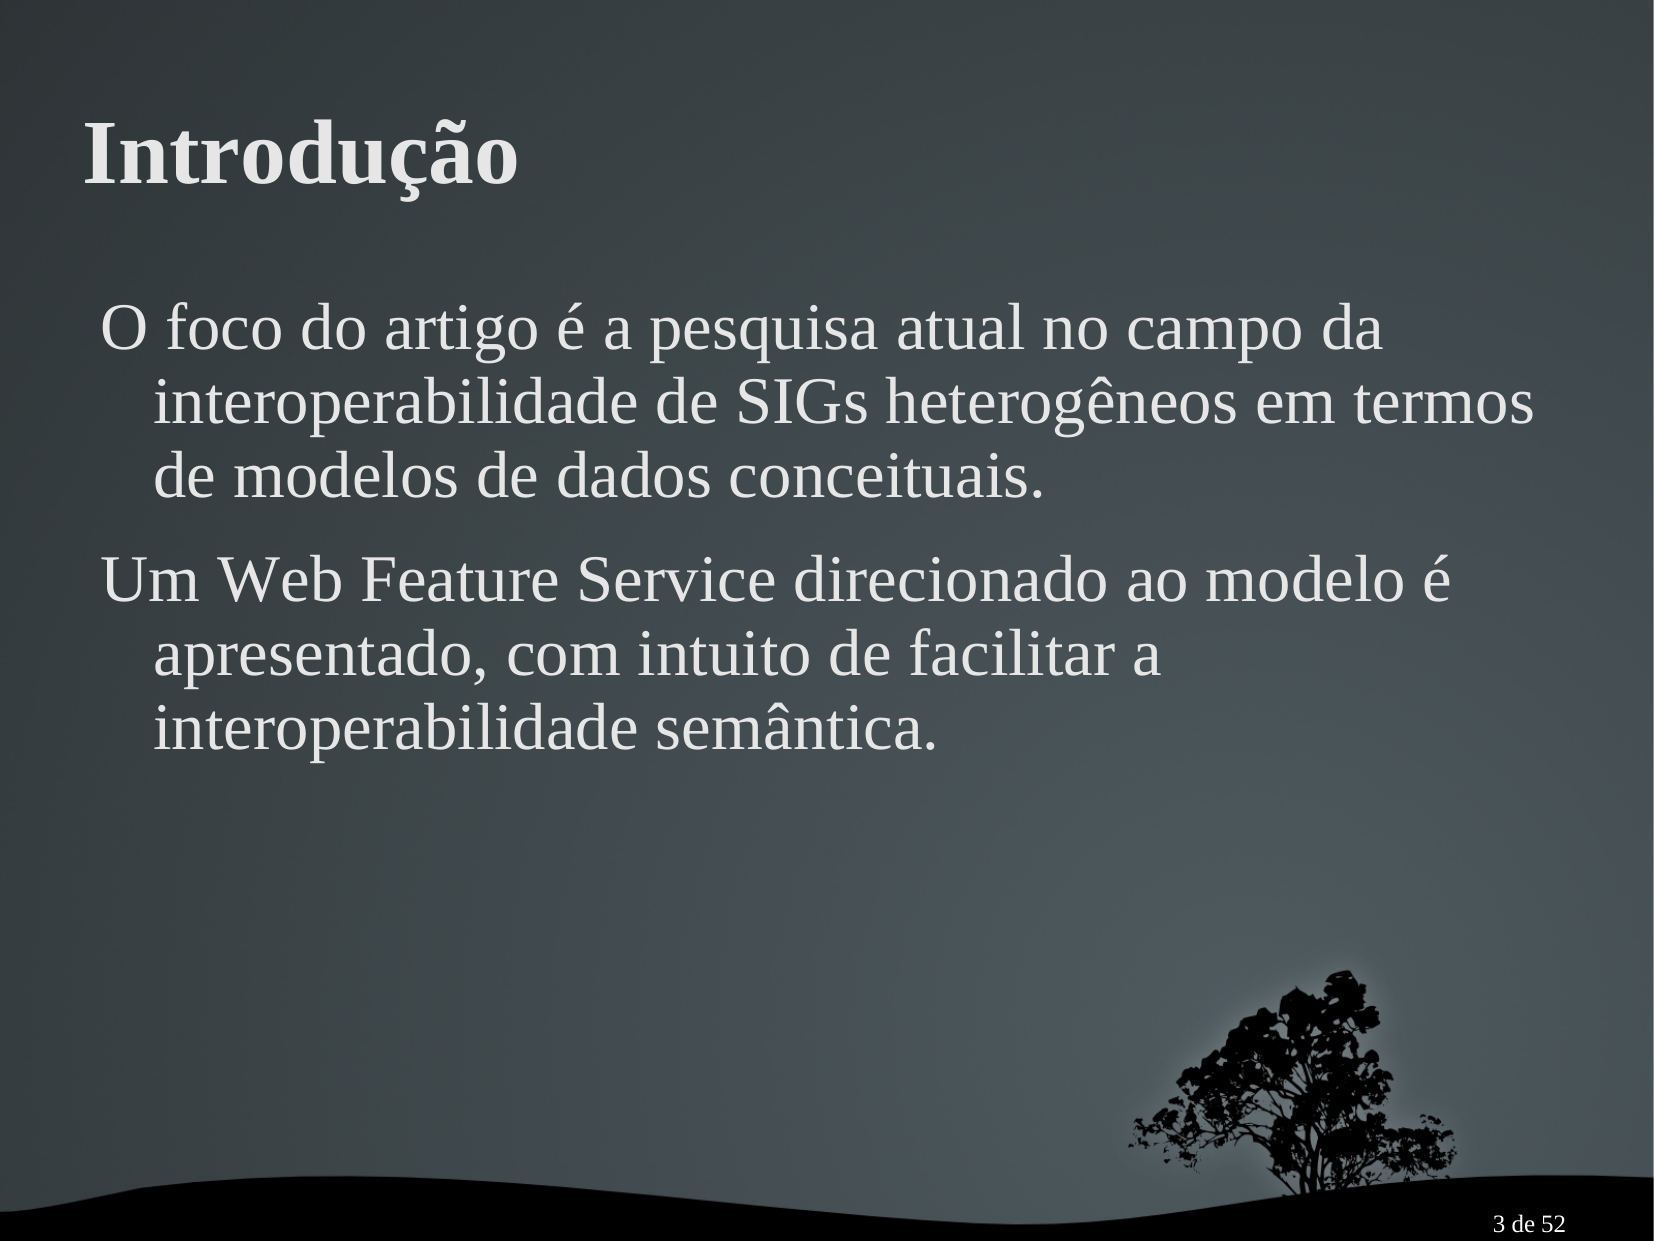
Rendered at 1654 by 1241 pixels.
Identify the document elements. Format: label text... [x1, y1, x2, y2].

picture [0, 0, 1654, 1241]
title Introdução [82, 49, 1571, 257]
list O foco do artigo é a pesquisa atual no campo da interoperabilidade de SIGs heterogêneos em termos de modelos de dados conceituais. Um Web Feature Service direcionado ao modelo é apresentado, com intuito de facilitar a interoperabilidade semântica. [82, 290, 1571, 1109]
